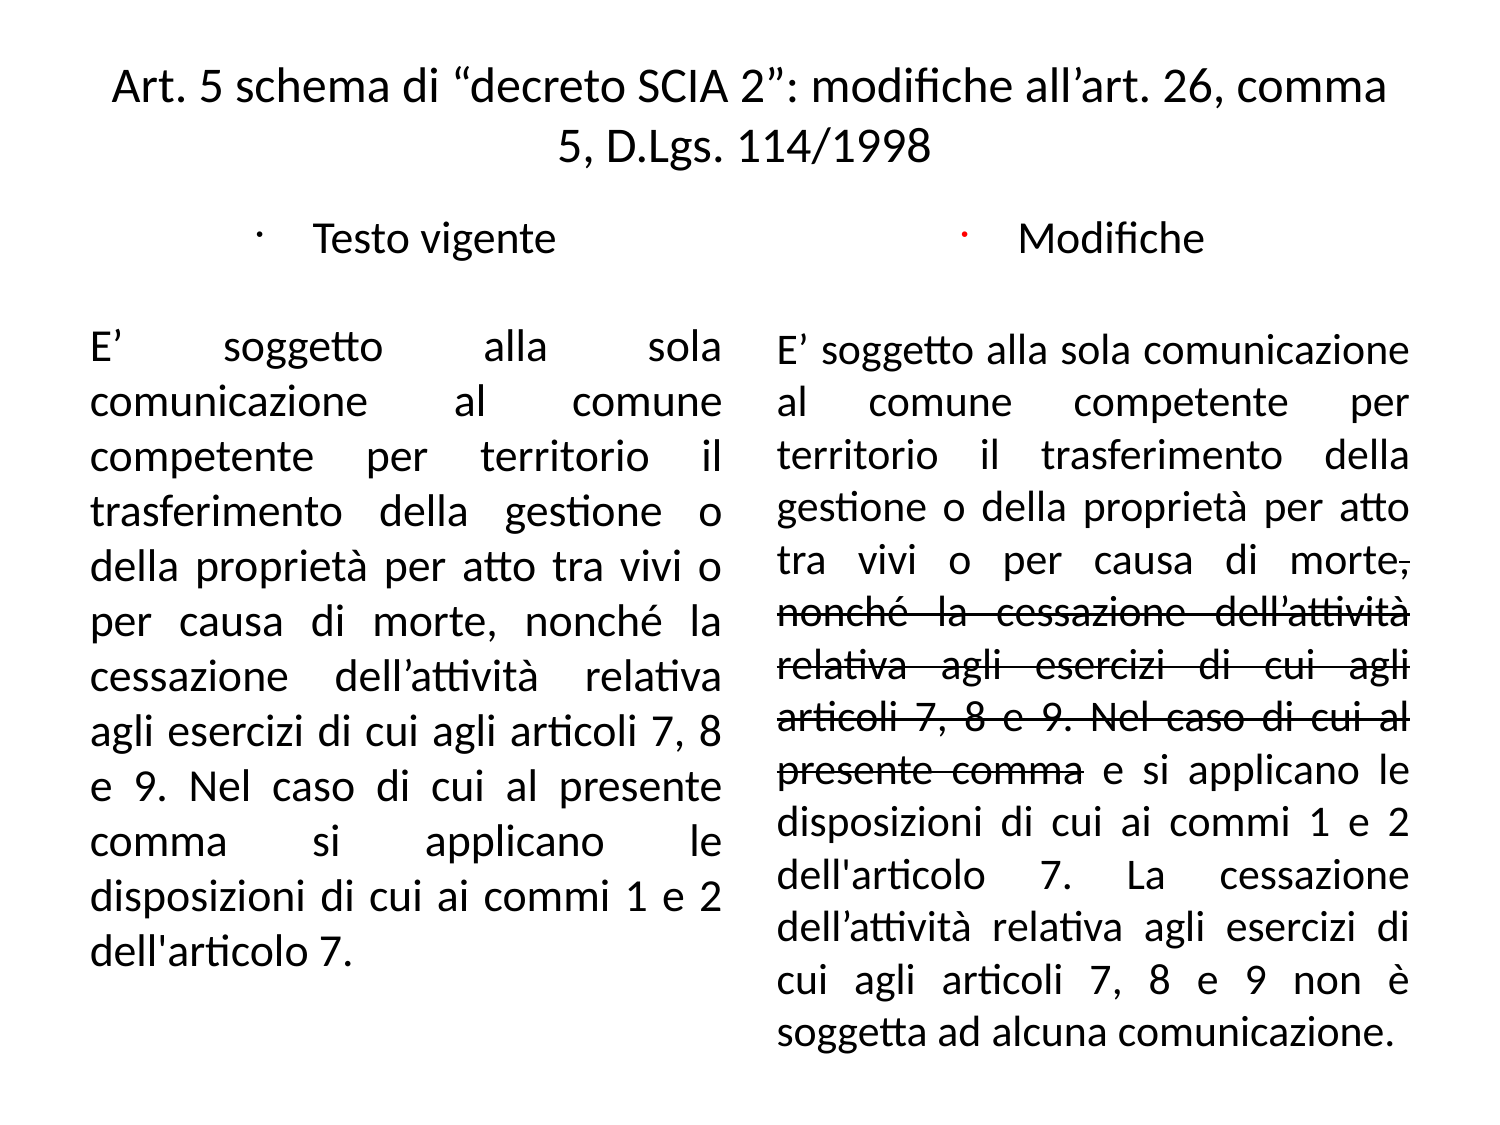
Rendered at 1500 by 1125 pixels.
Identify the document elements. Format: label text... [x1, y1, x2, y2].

list Testo vigente [75, 200, 738, 305]
title Art. 5 schema di “decreto SCIA 2”: modifiche all’art. 26, comma 5, D.Lgs. 114/1998 [75, 45, 1425, 233]
list Modifiche [751, 200, 1415, 305]
list E’ soggetto alla sola comunicazione al comune competente per territorio il trasferimento della gestione o della proprietà per atto tra vivi o per causa di morte, nonché la cessazione dell’attività relativa agli esercizi di cui agli articoli 7, 8 e 9. Nel caso di cui al presente comma e si applicano le disposizioni di cui ai commi 1 e 2 dell'articolo 7. La cessazione dell’attività relativa agli esercizi di cui agli articoli 7, 8 e 9 non è soggetta ad alcuna comunicazione. [761, 313, 1425, 962]
list E’ soggetto alla sola comunicazione al comune competente per territorio il trasferimento della gestione o della proprietà per atto tra vivi o per causa di morte, nonché la cessazione dell’attività relativa agli esercizi di cui agli articoli 7, 8 e 9. Nel caso di cui al presente comma si applicano le disposizioni di cui ai commi 1 e 2 dell'articolo 7. [75, 308, 738, 957]
